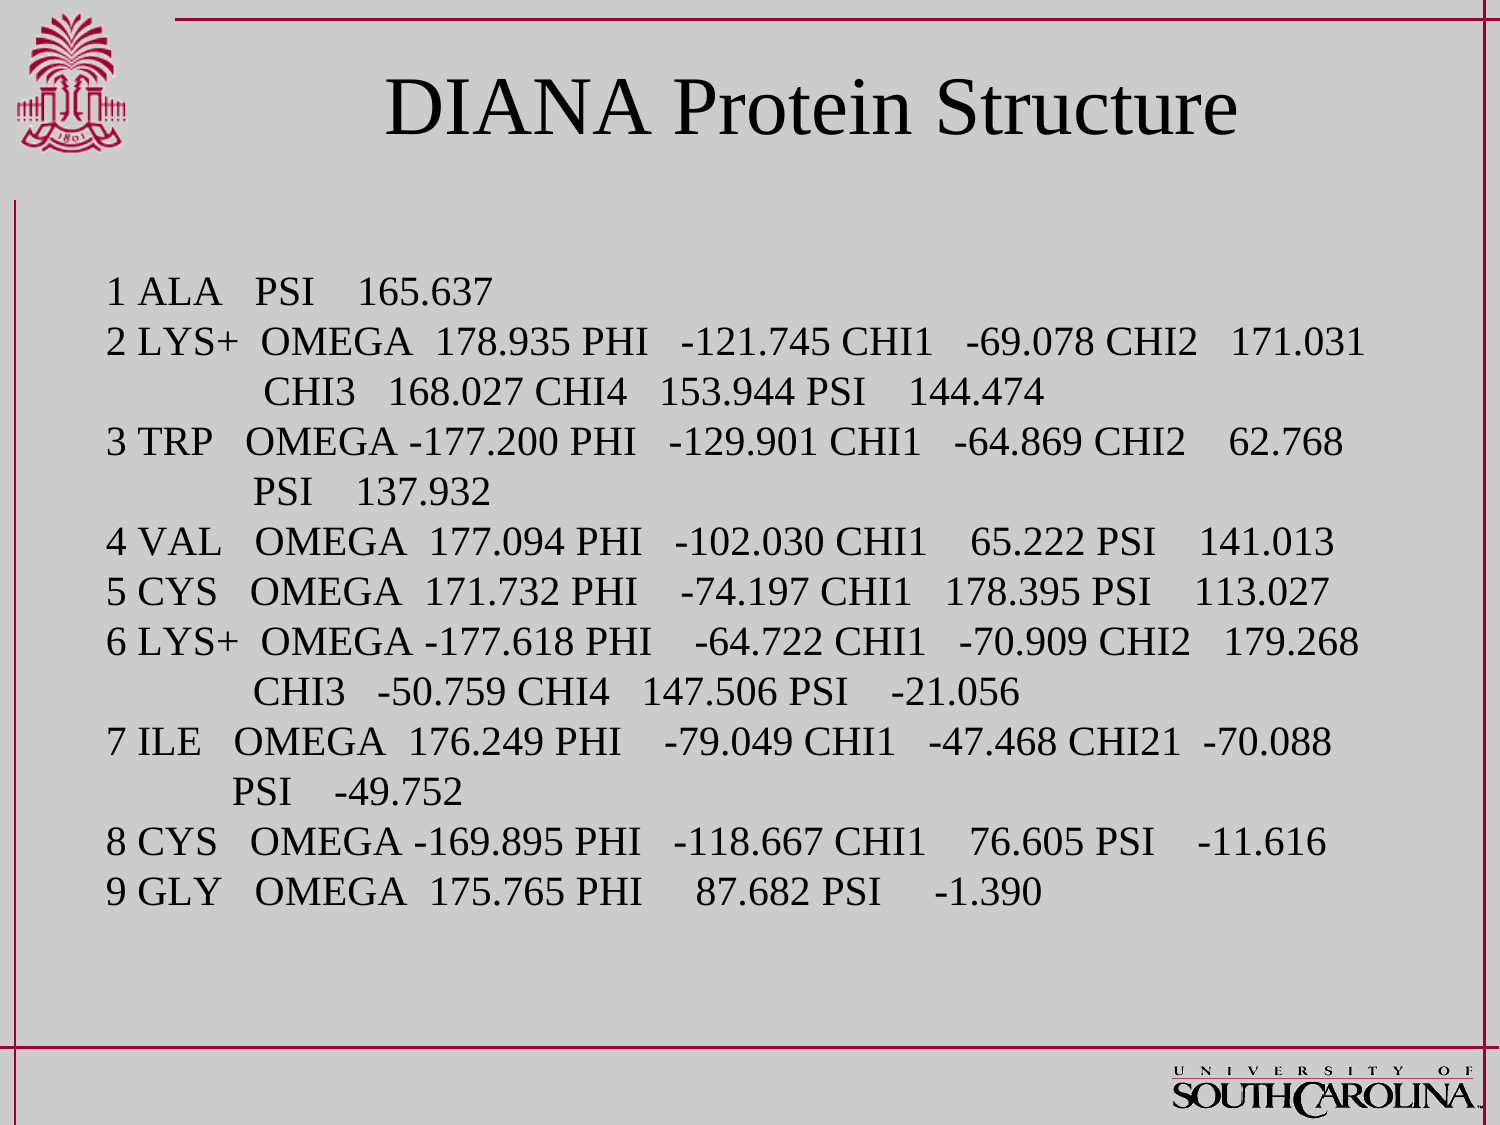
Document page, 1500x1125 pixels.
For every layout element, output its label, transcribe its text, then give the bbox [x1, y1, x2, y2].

picture [1162, 1049, 1483, 1125]
title DIANA Protein Structure [174, 24, 1450, 188]
picture [12, 12, 131, 155]
text_box 1 ALA PSI 165.637 2 LYS+ OMEGA 178.935 PHI -121.745 CHI1 -69.078 CHI2 171.031 CHI3 168.027 CHI4 153.944 PSI 144.474 3 TRP OMEGA -177.200 PHI -129.901 CHI1 -64.869 CHI2 62.768 PSI 137.932 4 VAL OMEGA 177.094 PHI -102.030 CHI1 65.222 PSI 141.013 5 CYS OMEGA 171.732 PHI -74.197 CHI1 178.395 PSI 113.027 6 LYS+ OMEGA -177.618 PHI -64.722 CHI1 -70.909 CHI2 179.268 CHI3 -50.759 CHI4 147.506 PSI -21.056 7 ILE OMEGA 176.249 PHI -79.049 CHI1 -47.468 CHI21 -70.088 PSI -49.752 8 CYS OMEGA -169.895 PHI -118.667 CHI1 76.605 PSI -11.616 9 GLY OMEGA 175.765 PHI 87.682 PSI -1.390 [70, 256, 1427, 952]
